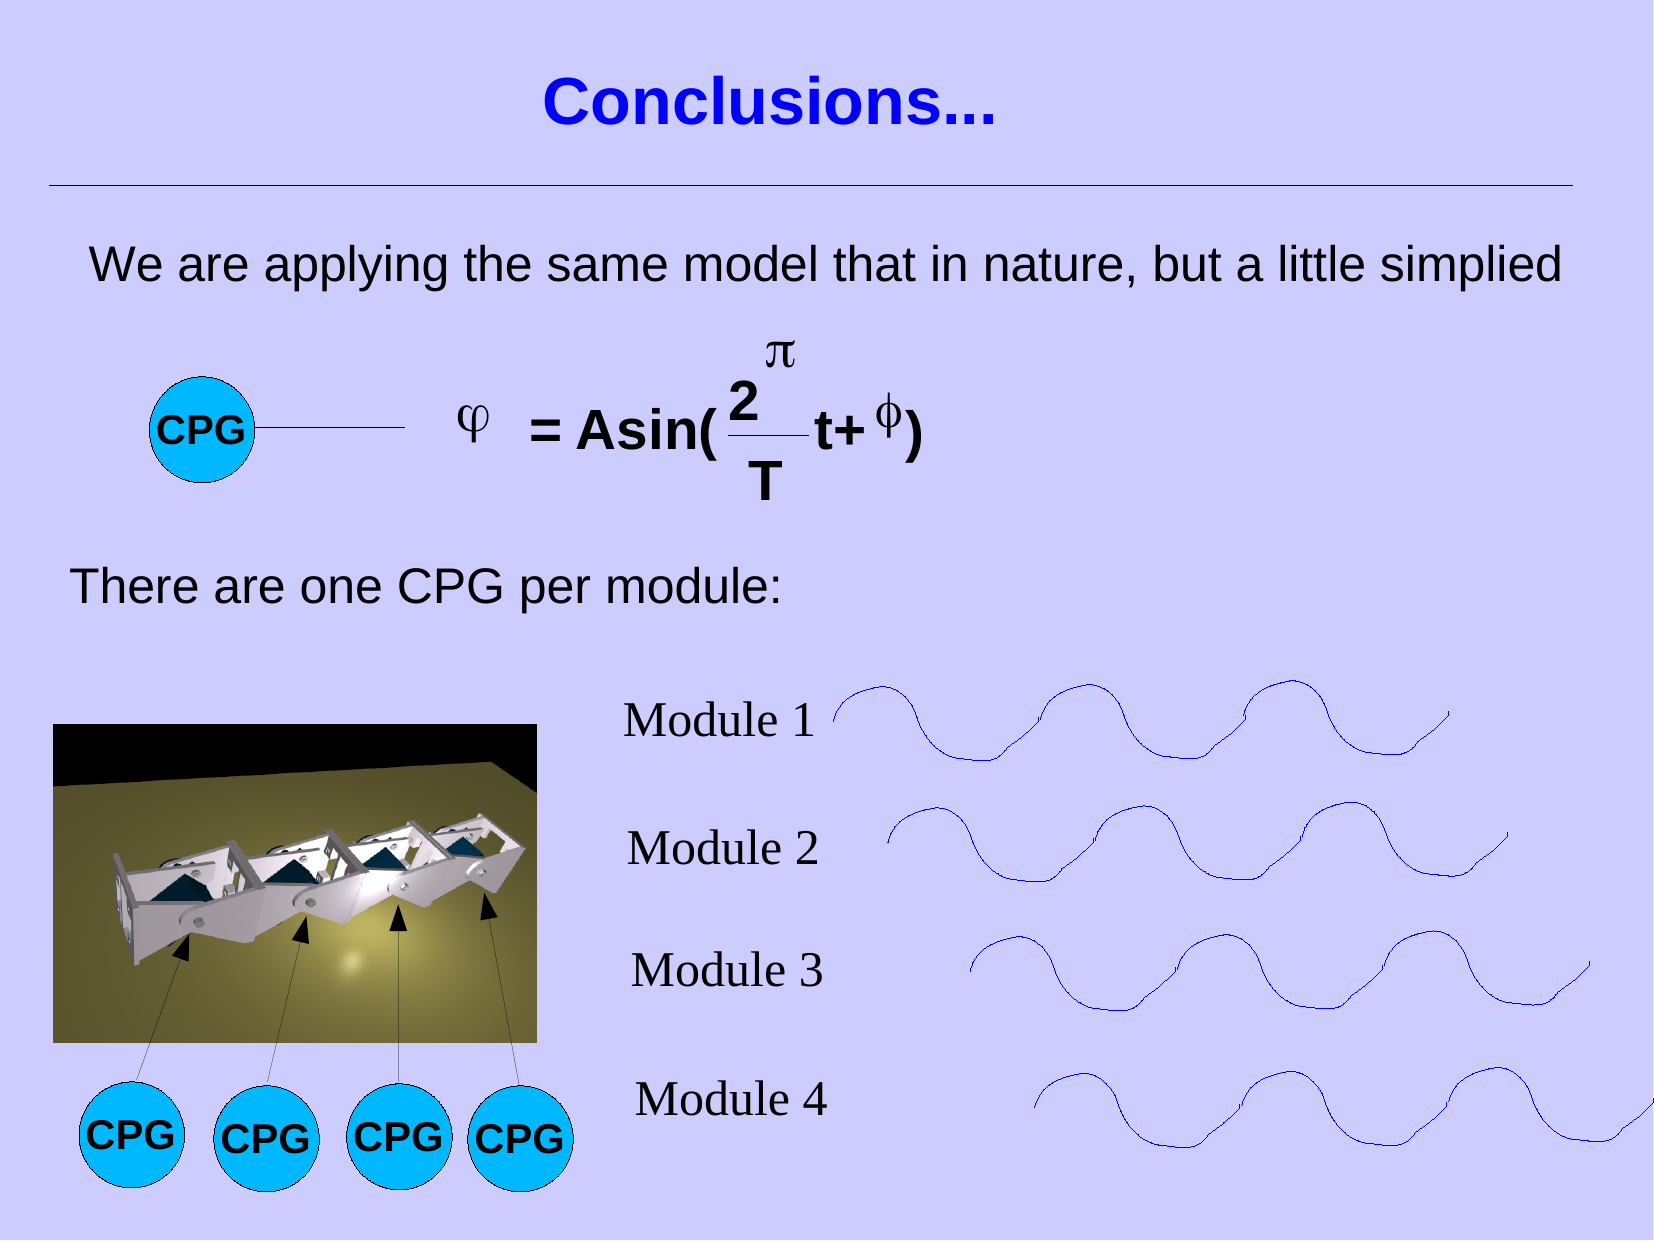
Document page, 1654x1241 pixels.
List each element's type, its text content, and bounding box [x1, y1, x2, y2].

text_box 2 [728, 369, 761, 456]
text_box CPG [474, 1115, 565, 1162]
text_box T [748, 449, 784, 536]
text_box CPG [85, 1111, 177, 1159]
text_box [149, 376, 255, 483]
text_box [467, 1085, 574, 1192]
text_box We are applying the same model that in nature, but a little simplied [74, 236, 1566, 327]
text_box [79, 1081, 185, 1188]
picture [53, 724, 537, 1043]
text_box Module 2 [626, 820, 852, 879]
text_box [346, 1083, 453, 1190]
text_box CPG [155, 406, 247, 453]
text_box = [529, 398, 563, 485]
text_box Module 1 [622, 691, 848, 750]
title Conclusions... [132, 0, 1408, 191]
text_box CPG [353, 1113, 444, 1160]
text_box Asin( [575, 398, 718, 485]
text_box [213, 1085, 320, 1192]
text_box Module 3 [630, 941, 856, 1000]
text_box f [874, 390, 935, 460]
text_box CPG [220, 1115, 311, 1162]
text_box j [456, 392, 491, 467]
text_box Module 4 [634, 1070, 860, 1129]
text_box There are one CPG per module: [55, 558, 1547, 649]
text_box ) [905, 400, 953, 487]
text_box t+ [814, 398, 868, 485]
text_box p [765, 328, 797, 403]
